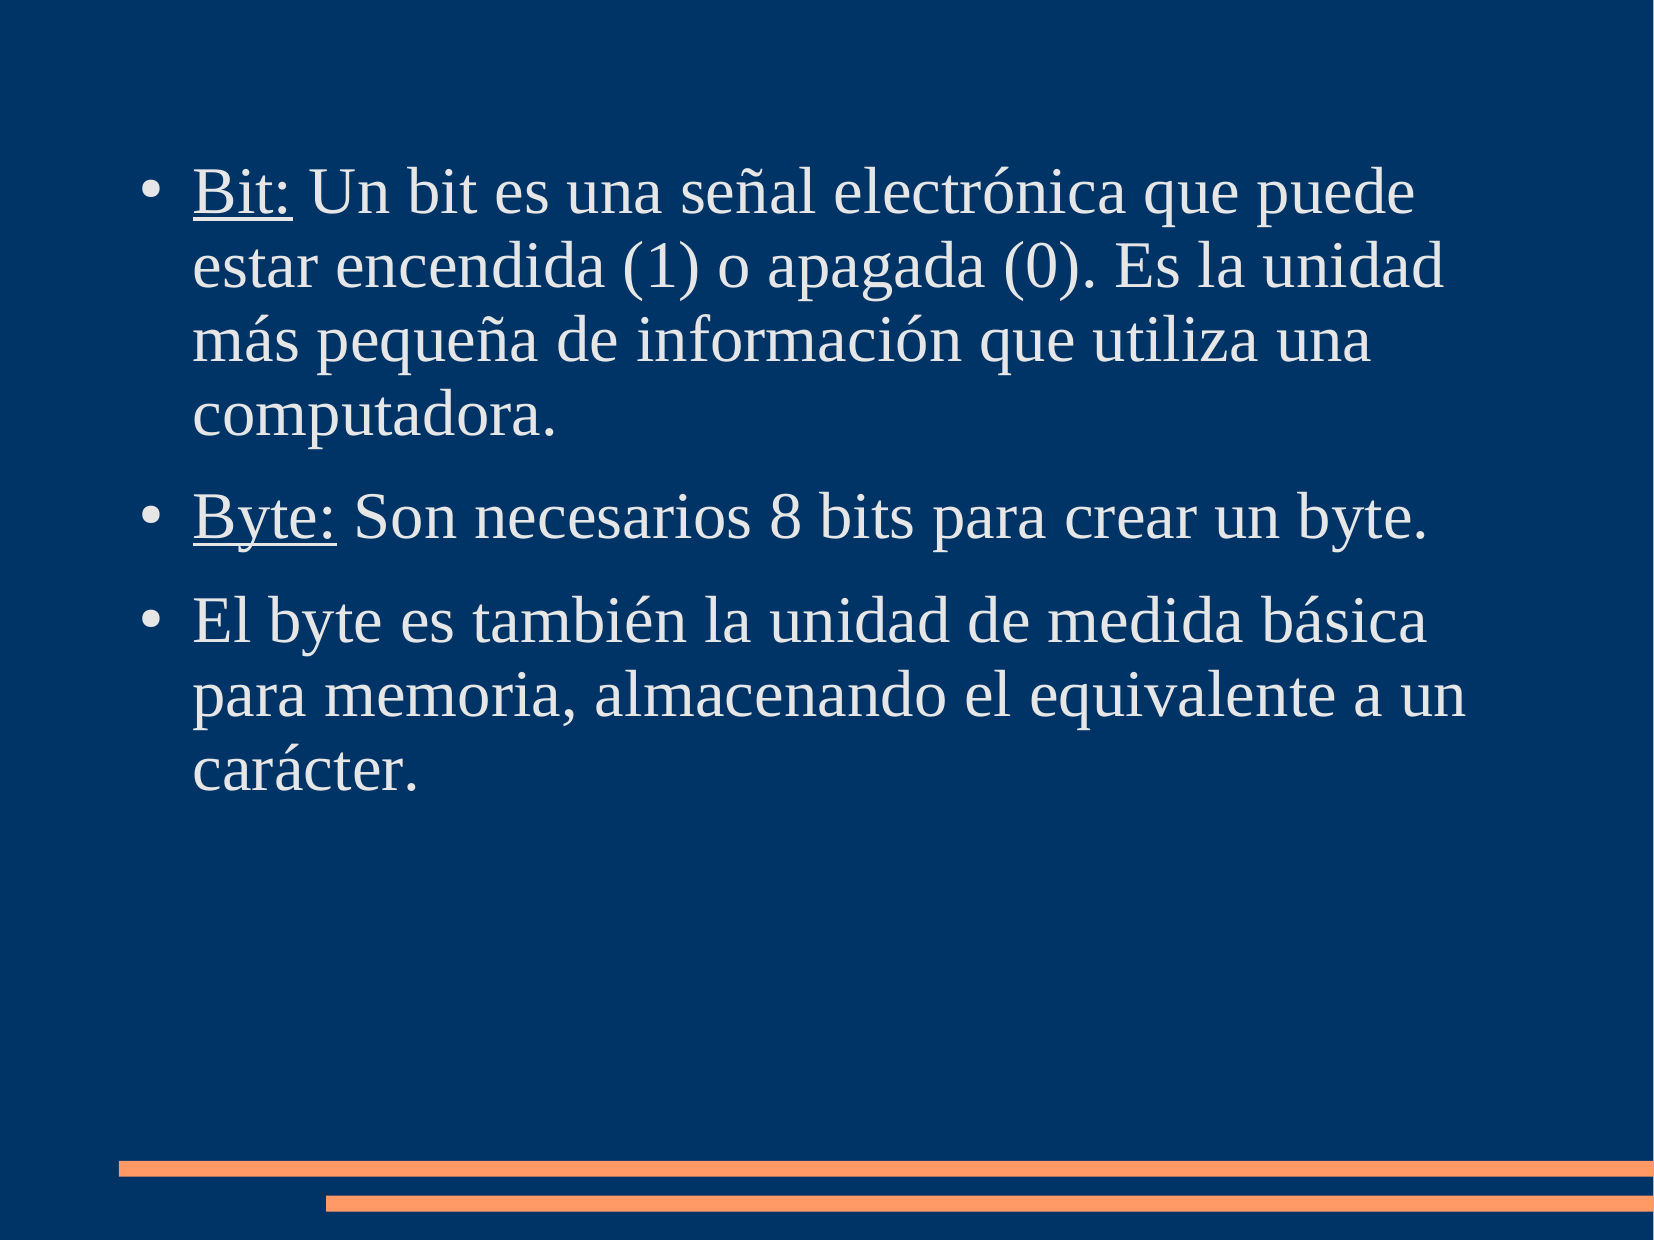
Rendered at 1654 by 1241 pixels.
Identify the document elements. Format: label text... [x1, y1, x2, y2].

list Bit: Un bit es una señal electrónica que puede estar encendida (1) o apagada (0). Es la unidad más pequeña de información que utiliza una computadora. Byte: Son necesarios 8 bits para crear un byte. El byte es también la unidad de medida básica para memoria, almacenando el equivalente a un carácter. [121, 153, 1561, 964]
